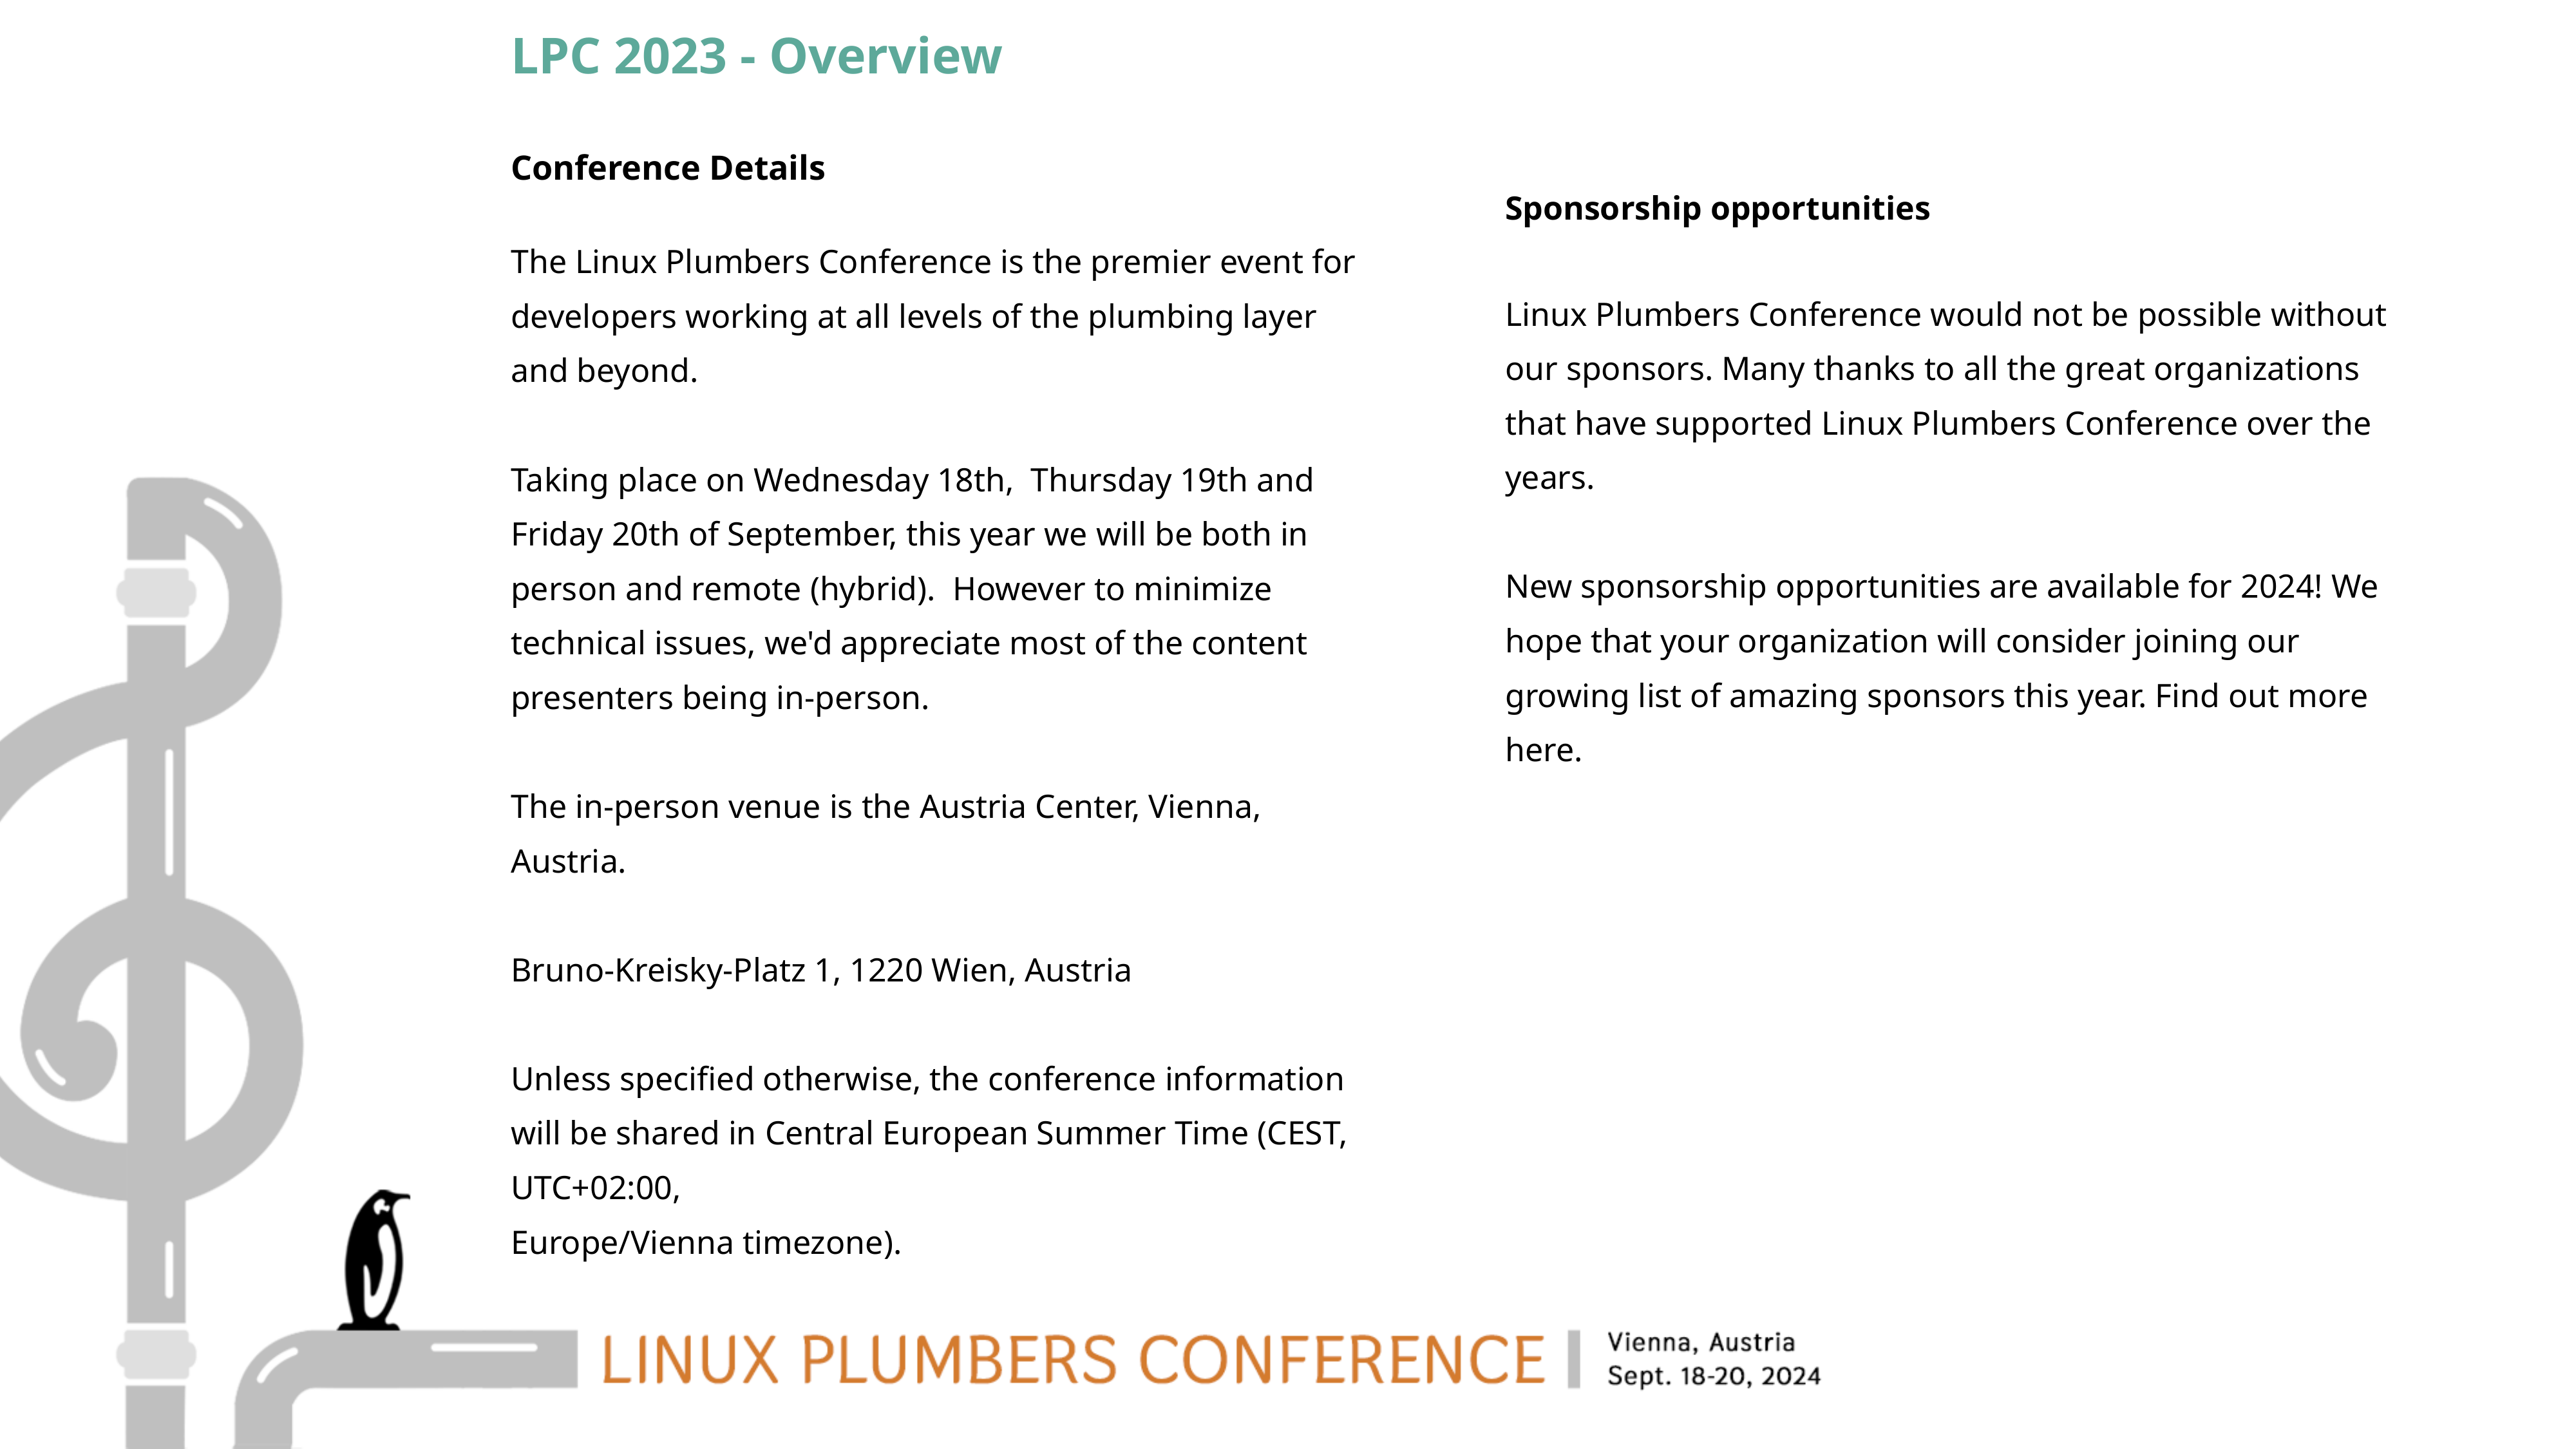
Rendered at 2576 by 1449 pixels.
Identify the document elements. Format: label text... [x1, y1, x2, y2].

text_box LPC 2023 - Overview Conference Details The Linux Plumbers Conference is the premier event for developers working at all levels of the plumbing layer and beyond. Taking place on Wednesday 18th, Thursday 19th and Friday 20th of September, this year we will be both in person and remote (hybrid). However to minimize technical issues, we'd appreciate most of the content presenters being in-person. The in-person venue is the Austria Center, Vienna, Austria. Bruno-Kreisky-Platz 1, 1220 Wien, Austria Unless specified otherwise, the conference information will be shared in Central European Summer Time (CEST, UTC+02:00, Europe/Vienna timezone). [505, 27, 1388, 1266]
text_box Sponsorship opportunities Linux Plumbers Conference would not be possible without our sponsors. Many thanks to all the great organizations that have supported Linux Plumbers Conference over the years. New sponsorship opportunities are available for 2024! We hope that your organization will consider joining our growing list of amazing sponsors this year. Find out more here. [1500, 79, 2427, 774]
picture [0, 0, 2576, 1449]
